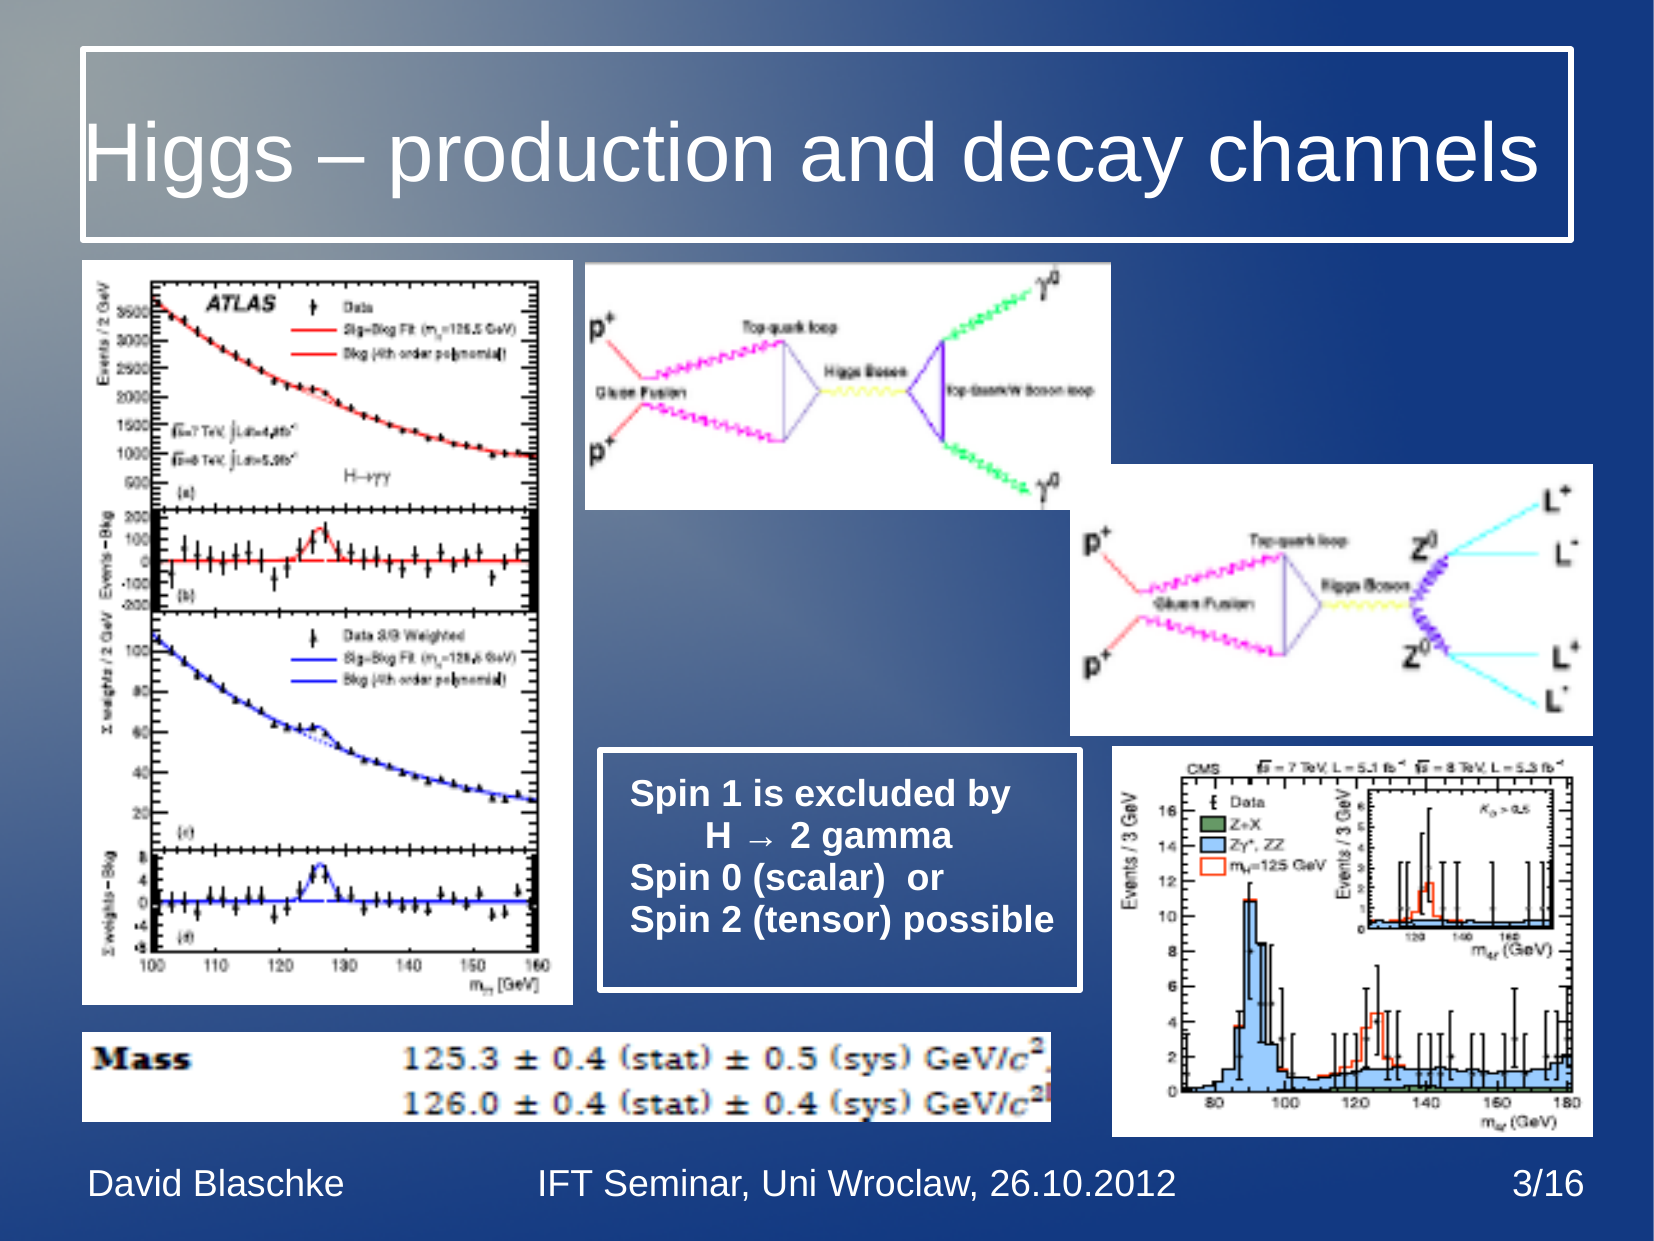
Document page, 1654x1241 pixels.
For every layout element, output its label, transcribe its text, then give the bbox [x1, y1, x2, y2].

text_box David Blaschke IFT Seminar, Uni Wroclaw, 26.10.2012 3/16 [72, 1155, 1598, 1217]
picture [0, 0, 1654, 1241]
title Higgs – production and decay channels [86, 52, 1568, 237]
title Higgs – production and decay channels [82, 243, 1571, 257]
text_box Spin 1 is excluded by H → 2 gamma Spin 0 (scalar) or Spin 2 (tensor) possible [615, 765, 1071, 974]
